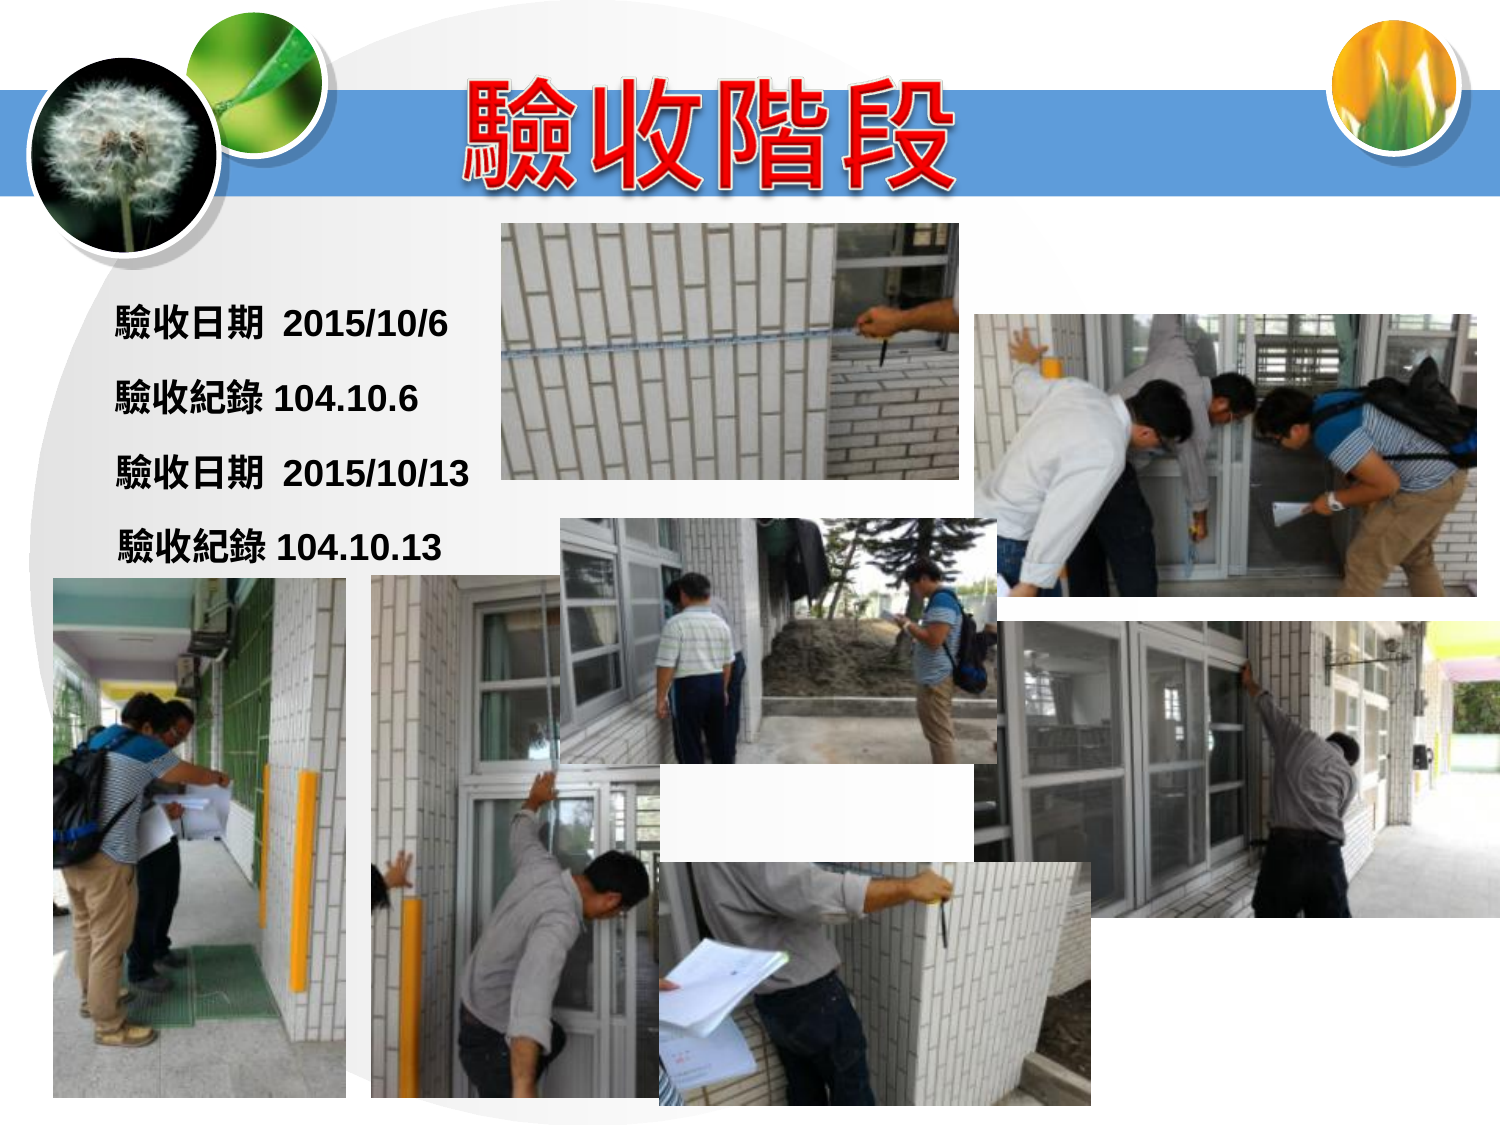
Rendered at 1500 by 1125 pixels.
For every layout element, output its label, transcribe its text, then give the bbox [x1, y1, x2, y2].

picture [53, 12, 1500, 1106]
picture [1331, 20, 1457, 151]
text_box 驗收紀錄104.10.6 [99, 366, 434, 427]
picture [31, 57, 217, 253]
text_box 驗收日期 2015/10/13 [100, 440, 503, 502]
text_box 驗收紀錄104.10.13 [102, 515, 458, 576]
text_box 驗收日期 2015/10/6 [100, 290, 501, 352]
